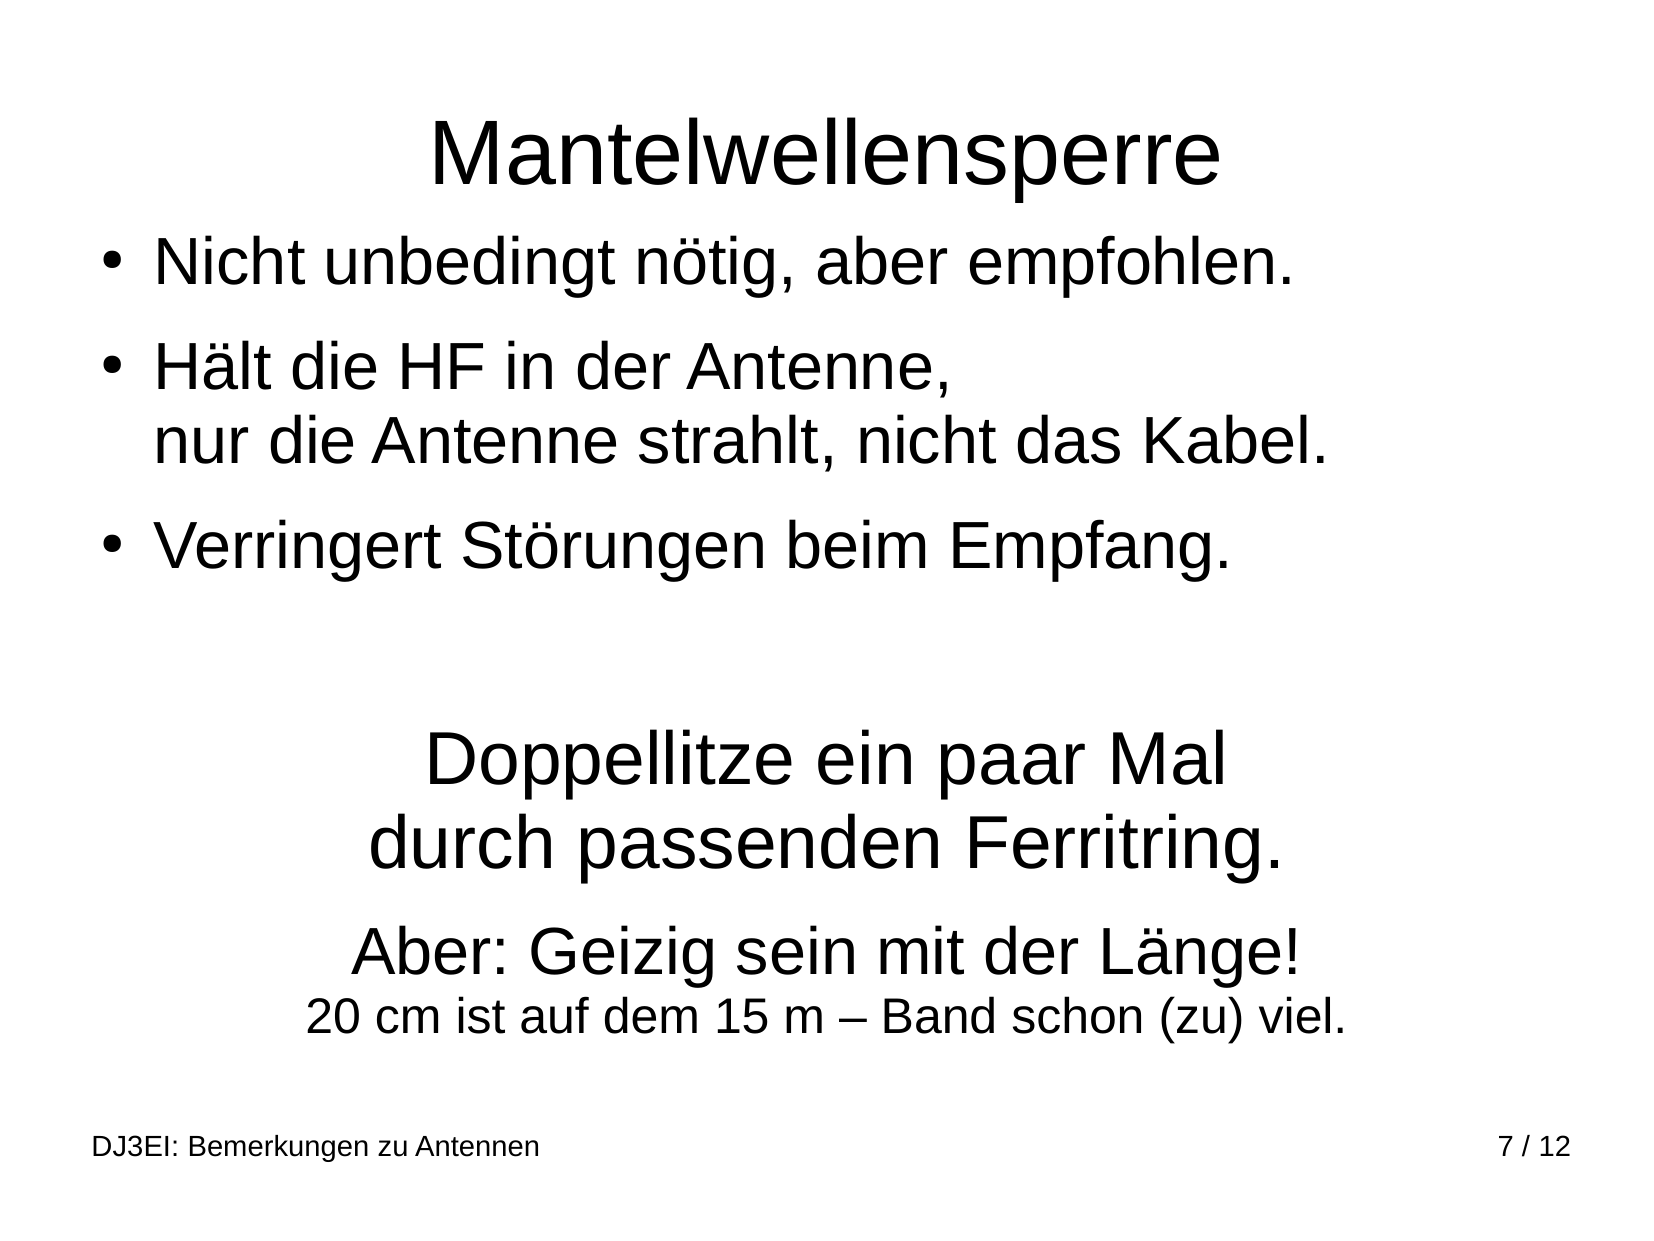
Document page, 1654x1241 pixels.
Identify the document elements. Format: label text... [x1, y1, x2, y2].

title Mantelwellensperre [82, 49, 1571, 224]
list Nicht unbedingt nötig, aber empfohlen. Hält die HF in der Antenne, nur die Antenne strahlt, nicht das Kabel. Verringert Störungen beim Empfang. Doppellitze ein paar Mal durch passenden Ferritring. Aber: Geizig sein mit der Länge! 20 cm ist auf dem 15 m – Band schon (zu) viel. [82, 224, 1571, 1052]
